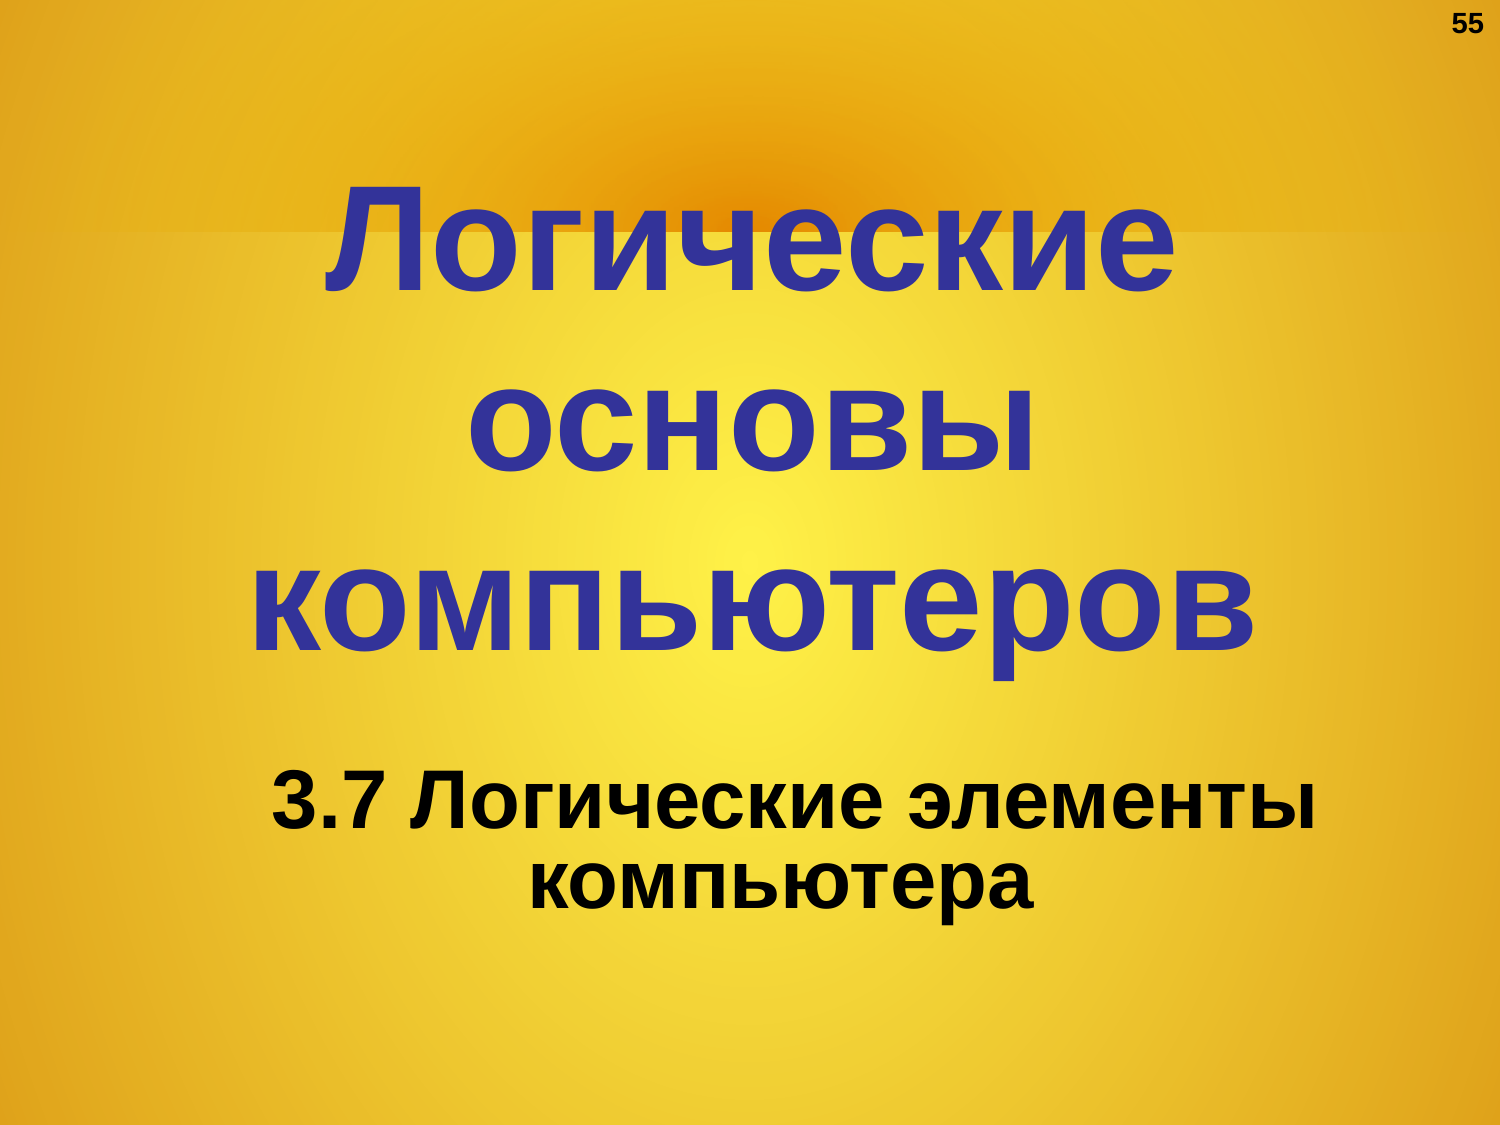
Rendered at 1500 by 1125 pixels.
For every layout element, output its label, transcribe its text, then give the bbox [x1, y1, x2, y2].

subtitle 3.7 Логические элементы компьютера [94, 756, 1468, 986]
text_box <номер> [1148, 0, 1499, 75]
title Логические основы компьютеров [37, 286, 1469, 534]
